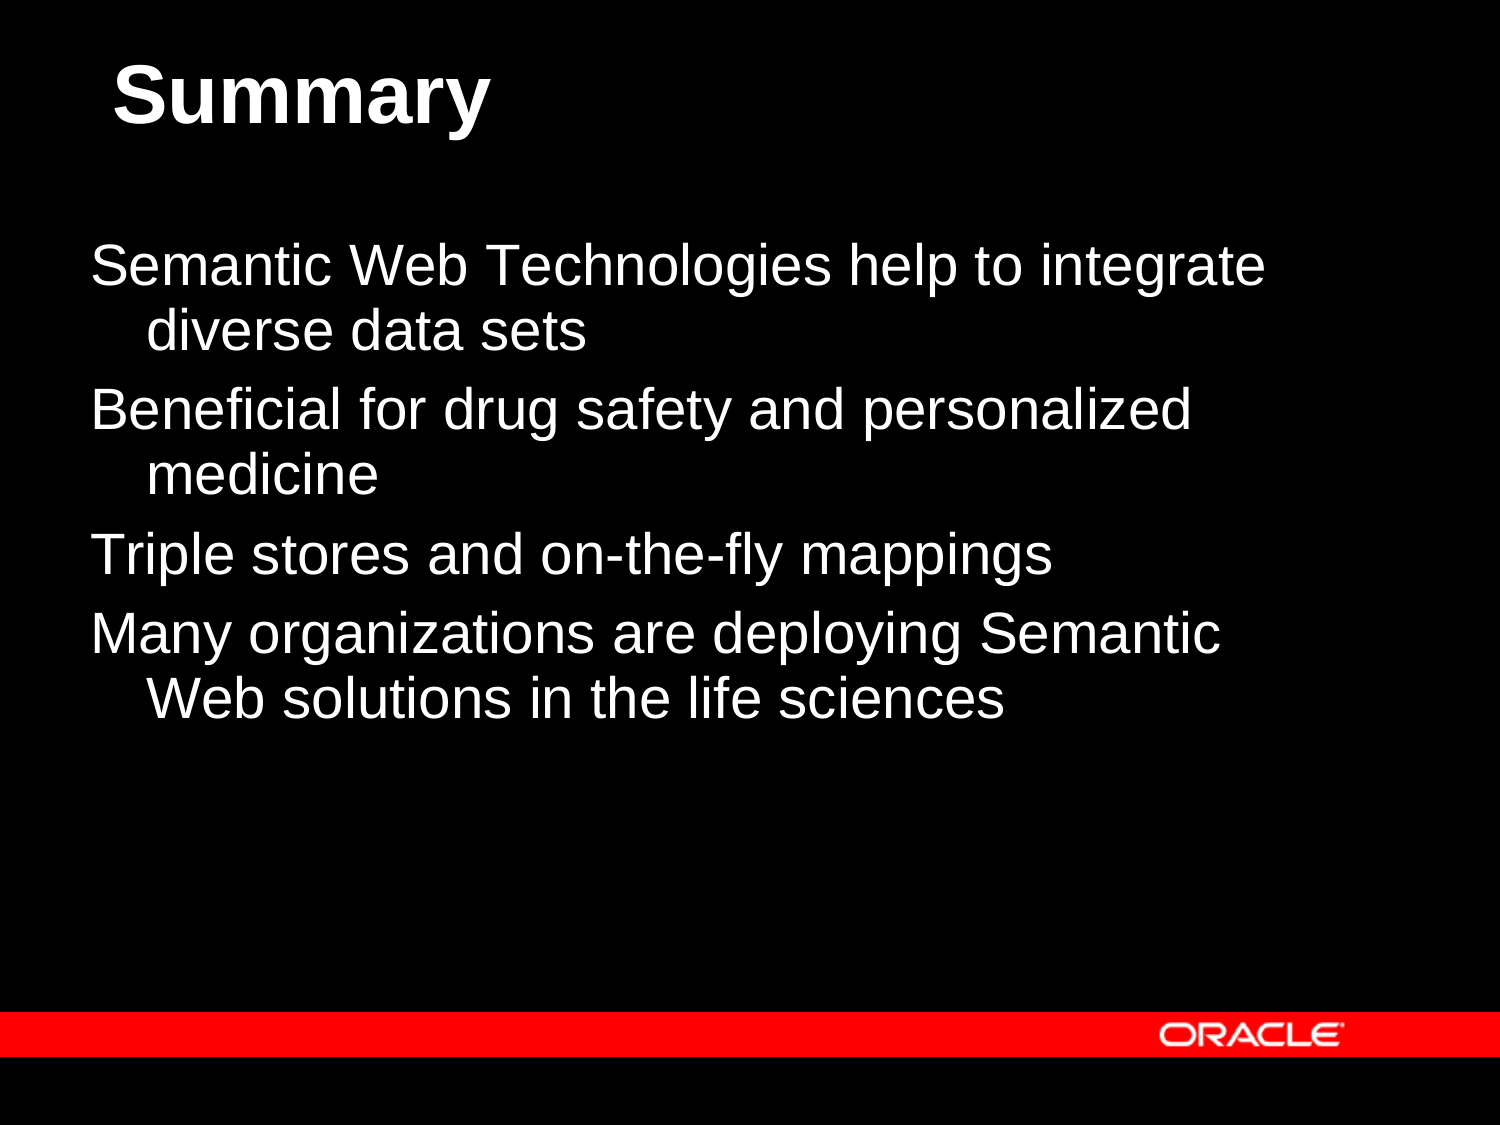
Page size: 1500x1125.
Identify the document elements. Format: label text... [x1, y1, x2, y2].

list Semantic Web Technologies help to integrate diverse data sets Beneficial for drug safety and personalized medicine Triple stores and on-the-fly mappings Many organizations are deploying Semantic Web solutions in the life sciences [74, 224, 1313, 894]
title Summary [112, 60, 1338, 148]
